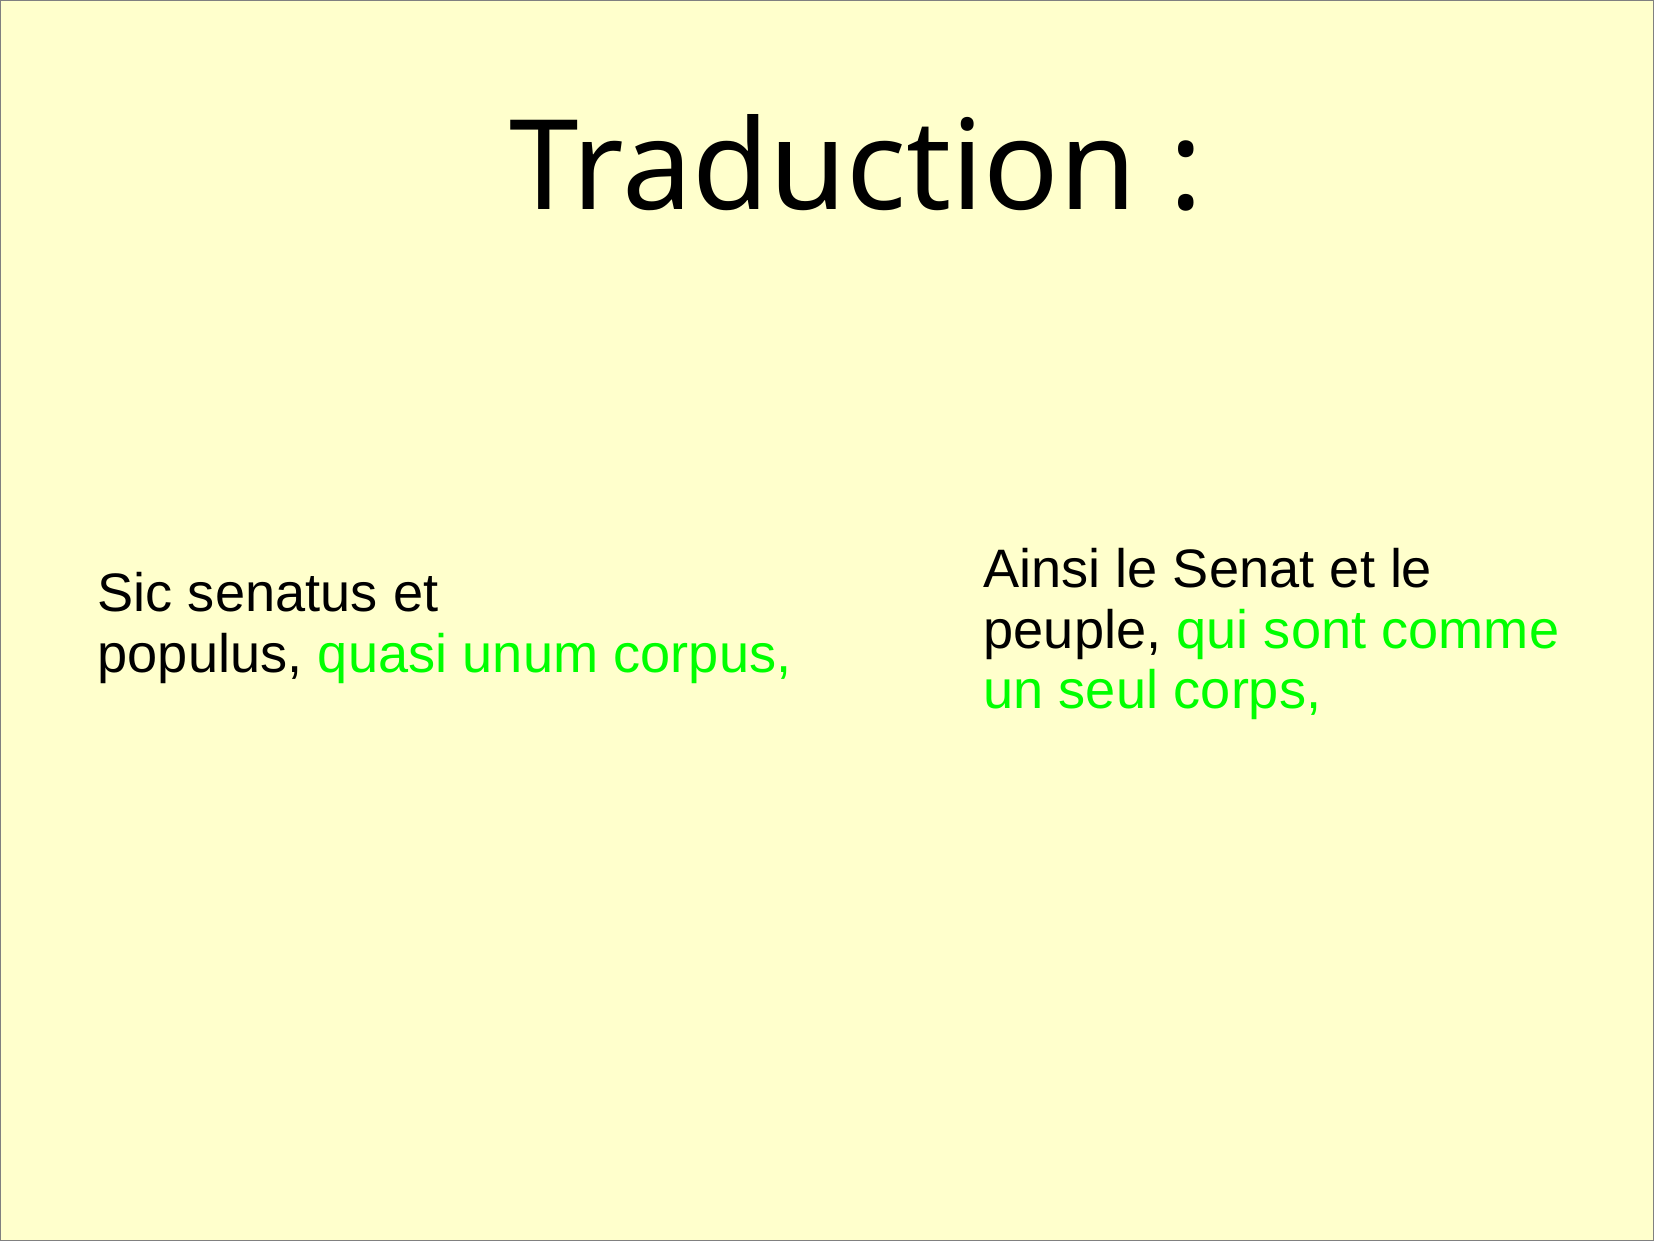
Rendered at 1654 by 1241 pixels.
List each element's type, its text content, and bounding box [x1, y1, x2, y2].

text_box Traduction : [366, 68, 1347, 258]
text_box Ainsi le Senat et le peuple, qui sont comme un seul corps, [968, 531, 1583, 728]
text_box Sic senatus et populus, quasi unum corpus, [82, 555, 839, 815]
text_box [0, 0, 1654, 1241]
